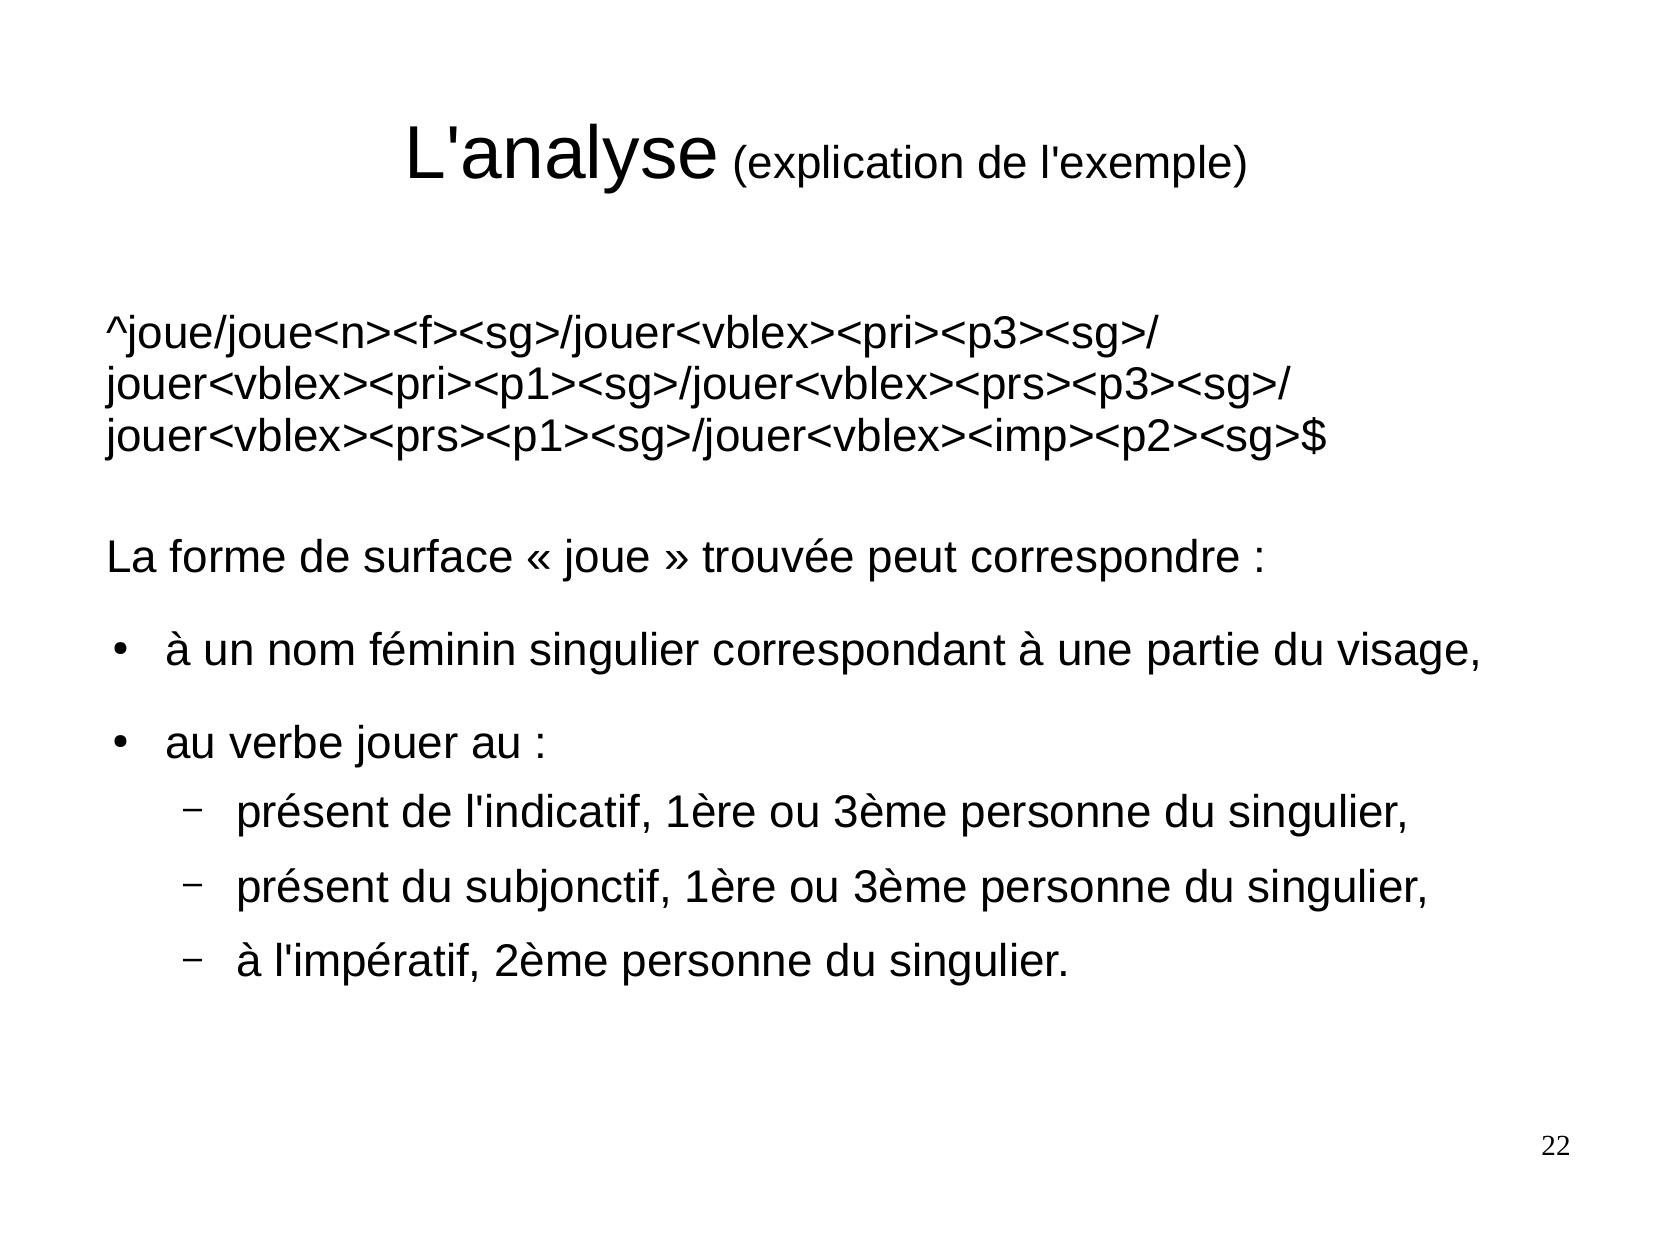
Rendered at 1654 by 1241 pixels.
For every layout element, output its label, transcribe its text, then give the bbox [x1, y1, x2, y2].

list La forme de surface « joue » trouvée peut correspondre : à un nom féminin singulier correspondant à une partie du visage, au verbe jouer au : présent de l'indicatif, 1ère ou 3ème personne du singulier, présent du subjonctif, 1ère ou 3ème personne du singulier, à l'impératif, 2ème personne du singulier. [35, 531, 1619, 1052]
title L'analyse (explication de l'exemple) [82, 49, 1571, 257]
list ^joue/joue<n><f><sg>/jouer<vblex><pri><p3><sg>/jouer<vblex><pri><p1><sg>/jouer<vblex><prs><p3><sg>/jouer<vblex><prs><p1><sg>/jouer<vblex><imp><p2><sg>$ [35, 307, 1583, 461]
